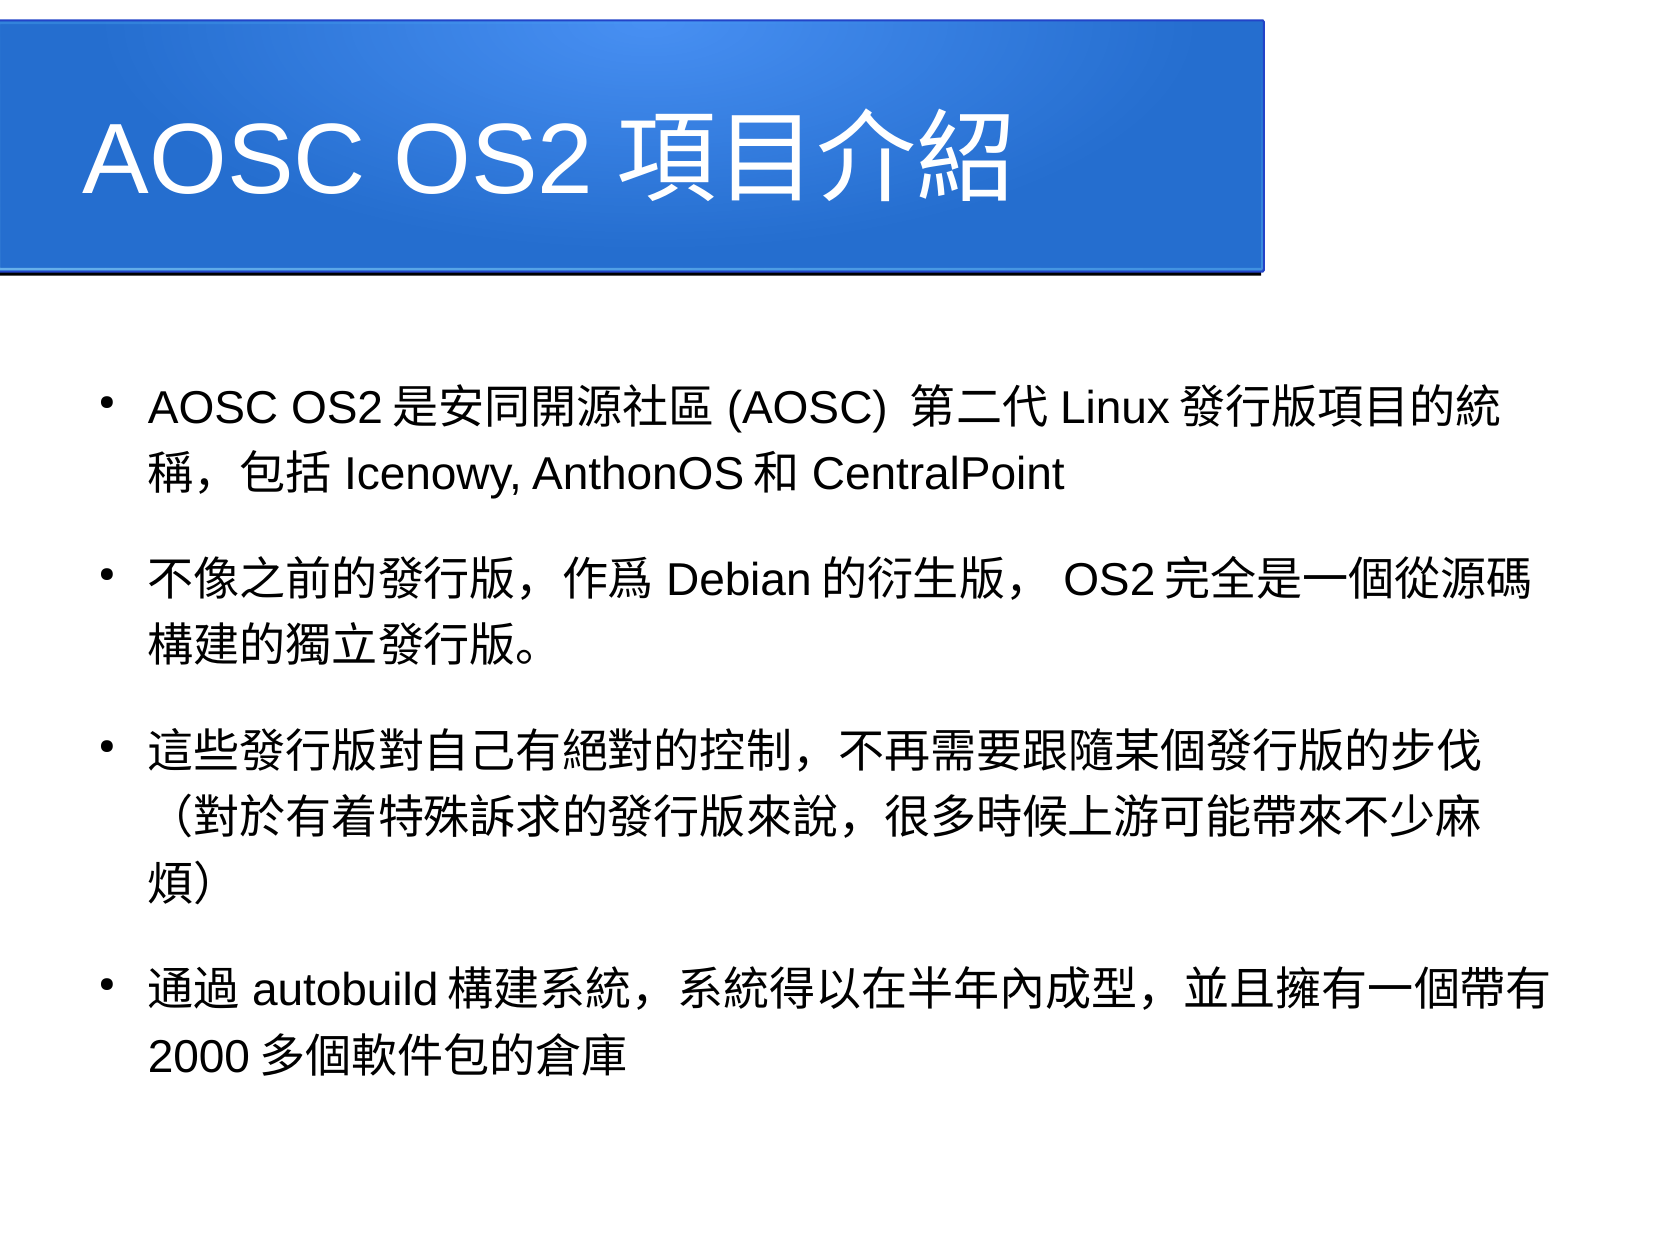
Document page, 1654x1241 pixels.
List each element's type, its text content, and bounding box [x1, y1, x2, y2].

title AOSC OS2項目介紹 [82, 47, 1235, 252]
list AOSC OS2是安同開源社區(AOSC) 第二代Linux發行版項目的統稱，包括Icenowy, AnthonOS和CentralPoint 不像之前的發行版，作爲Debian的衍生版，OS2完全是一個從源碼構建的獨立發行版。 這些發行版對自己有絕對的控制，不再需要跟隨某個發行版的步伐（對於有着特殊訴求的發行版來說，很多時候上游可能帶來不少麻煩） 通過autobuild構建系統，系統得以在半年內成型，並且擁有一個帶有2000多個軟件包的倉庫 [82, 370, 1571, 1090]
